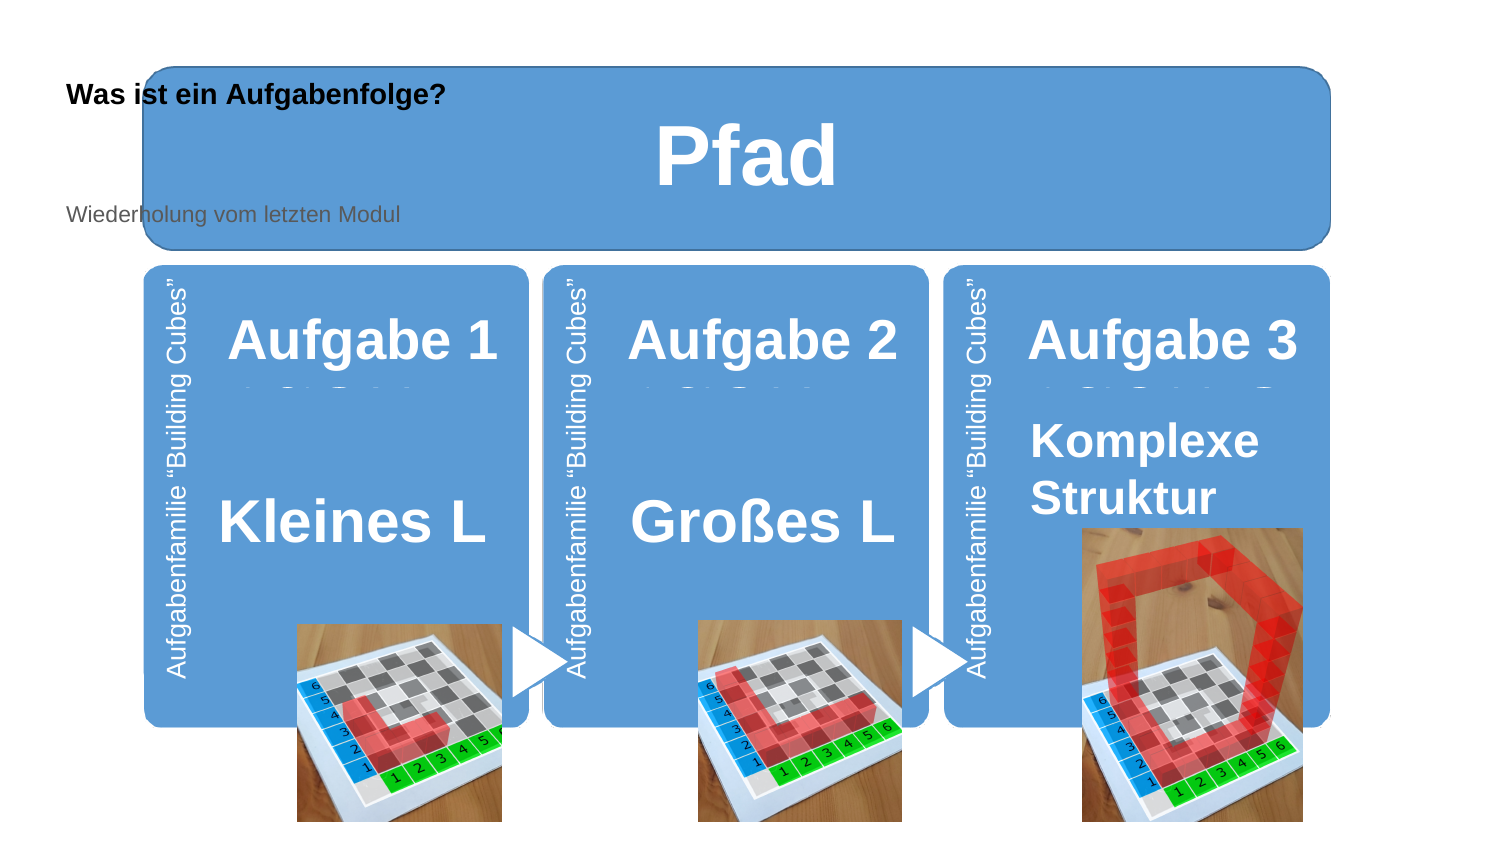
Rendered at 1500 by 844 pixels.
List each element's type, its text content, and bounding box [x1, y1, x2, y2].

picture [202, 271, 548, 644]
text_box [911, 624, 970, 699]
text_box Aufgabenfamilie “Building Cubes” [543, 270, 607, 683]
text_box [511, 624, 570, 699]
text_box Kleines L [207, 394, 512, 647]
text_box Aufgabenfamilie “Building Cubes” [143, 270, 207, 683]
picture [137, 47, 1363, 844]
text_box Pfad [520, 85, 975, 220]
text_box Komplexe Struktur [1015, 394, 1325, 602]
text_box Großes L [615, 394, 925, 647]
text_box Aufgabenfamilie “Building Cubes” [943, 270, 1007, 683]
text_box Aufgabe 2 [612, 288, 921, 387]
text_box Aufgabe 1 [212, 288, 521, 387]
text_box Aufgabe 3 [1012, 288, 1321, 387]
title Was ist ein Aufgabenfolge? [51, 60, 484, 155]
text_box Wiederholung vom letzten Modul [51, 186, 640, 271]
